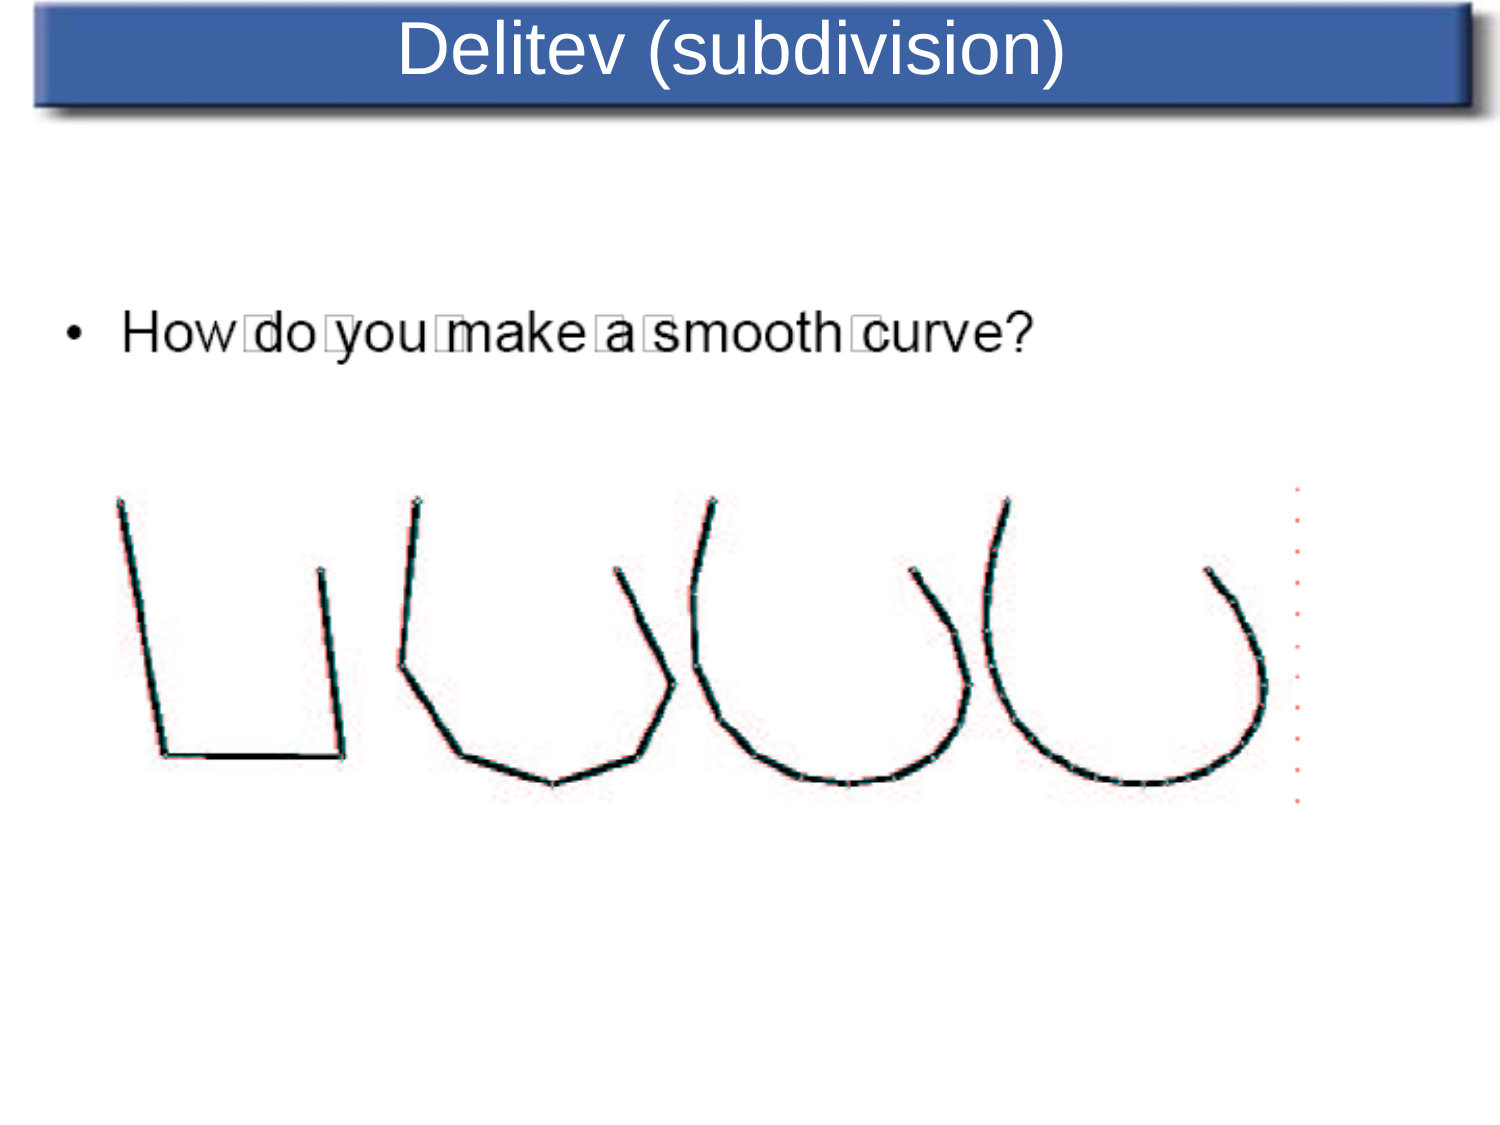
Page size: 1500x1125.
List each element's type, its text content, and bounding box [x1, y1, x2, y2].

picture [32, 0, 1500, 127]
picture [53, 286, 1377, 1020]
text_box Delitev (subdivision) [381, 0, 1084, 98]
